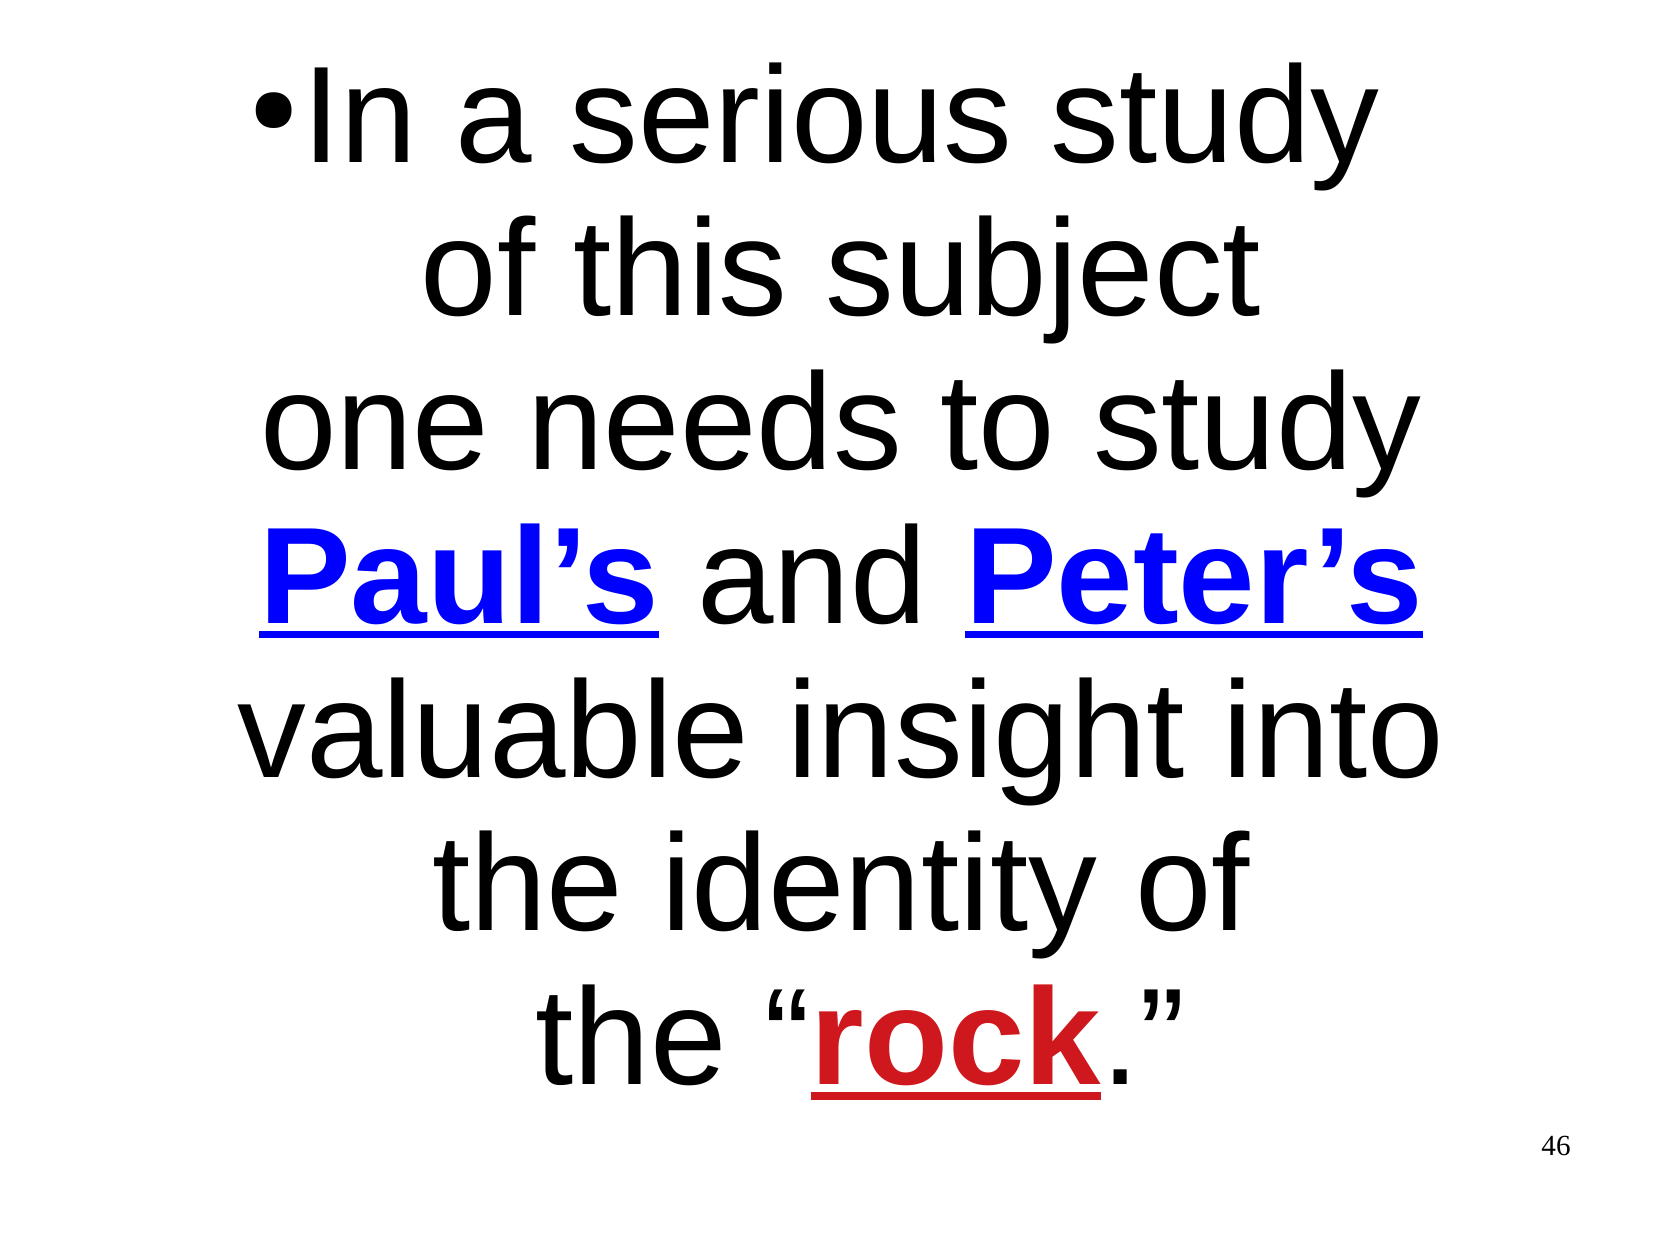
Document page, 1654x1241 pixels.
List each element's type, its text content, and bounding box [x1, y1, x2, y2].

list In a serious study of this subject one needs to study Paul’s and Peter’s valuable insight into the identity of the “rock.” [37, 37, 1613, 1238]
